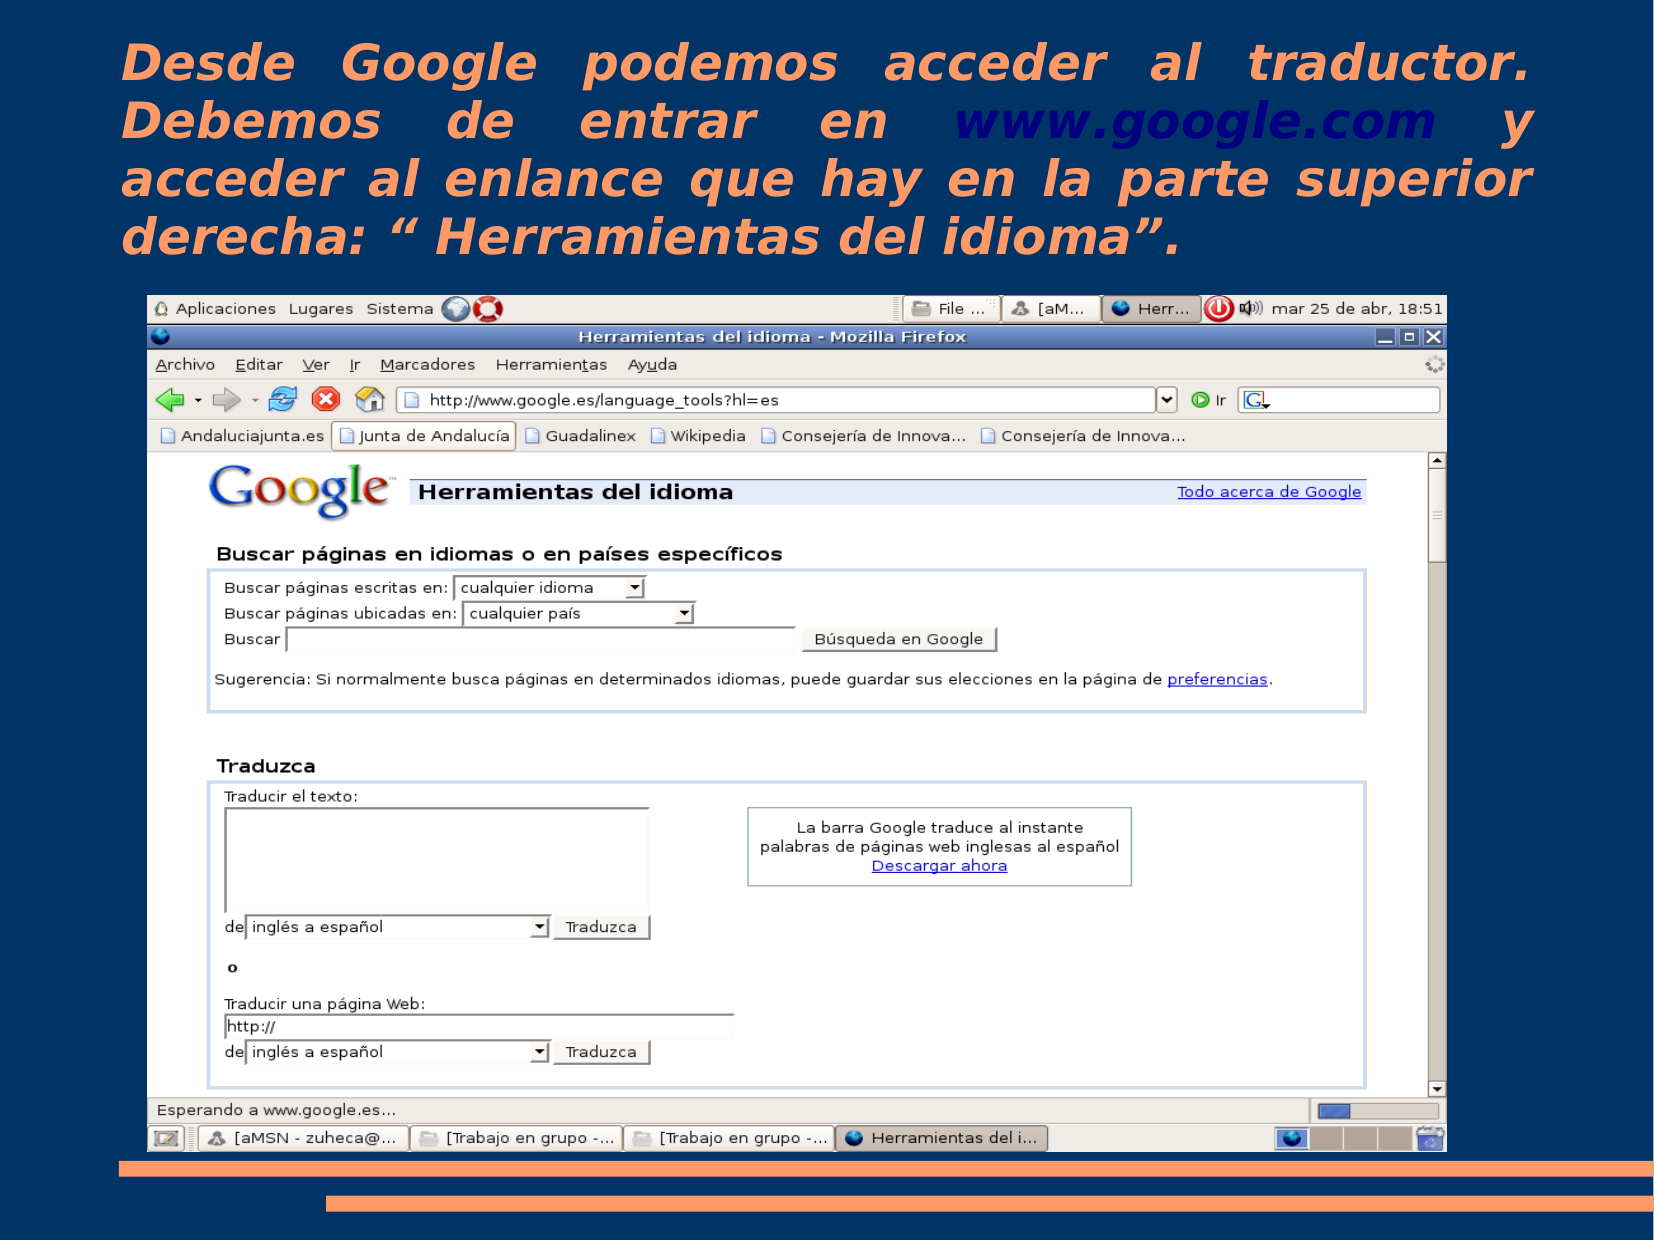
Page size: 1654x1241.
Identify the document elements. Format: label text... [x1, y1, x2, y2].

title Desde Google podemos acceder al traductor. Debemos de entrar en www.google.com y acceder al enlance que hay en la parte superior derecha: “ Herramientas del idioma”. [121, 33, 1534, 267]
picture [147, 295, 1447, 1152]
